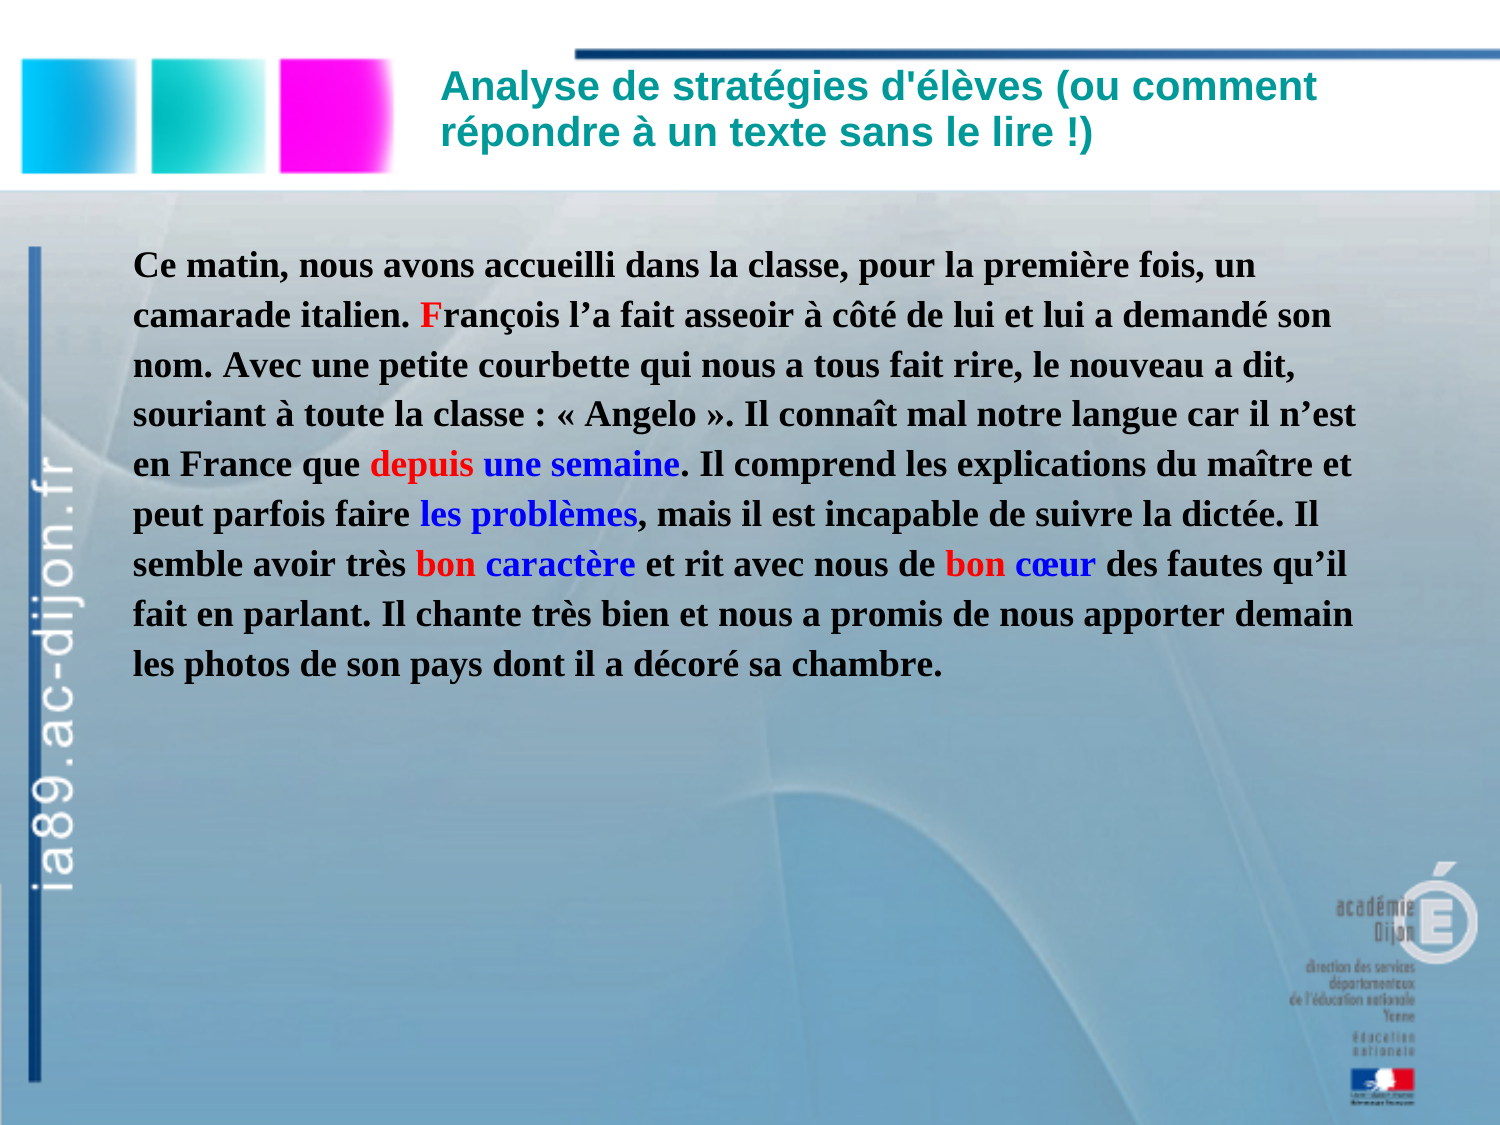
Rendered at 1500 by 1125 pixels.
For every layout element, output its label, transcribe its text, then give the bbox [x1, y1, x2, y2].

title Analyse de stratégies d'élèves (ou comment répondre à un texte sans le lire !) [425, 6, 1459, 221]
picture [0, 0, 1500, 1125]
list Ce matin, nous avons accueilli dans la classe, pour la première fois, un camarade italien. François l’a fait asseoir à côté de lui et lui a demandé son nom. Avec une petite courbette qui nous a tous fait rire, le nouveau a dit, souriant à toute la classe : « Angelo ». Il connaît mal notre langue car il n’est en France que depuis une semaine. Il comprend les explications du maître et peut parfois faire les problèmes, mais il est incapable de suivre la dictée. Il semble avoir très bon caractère et rit avec nous de bon cœur des fautes qu’il fait en parlant. Il chante très bien et nous a promis de nous apporter demain les photos de son pays dont il a décoré sa chambre. [118, 236, 1421, 904]
